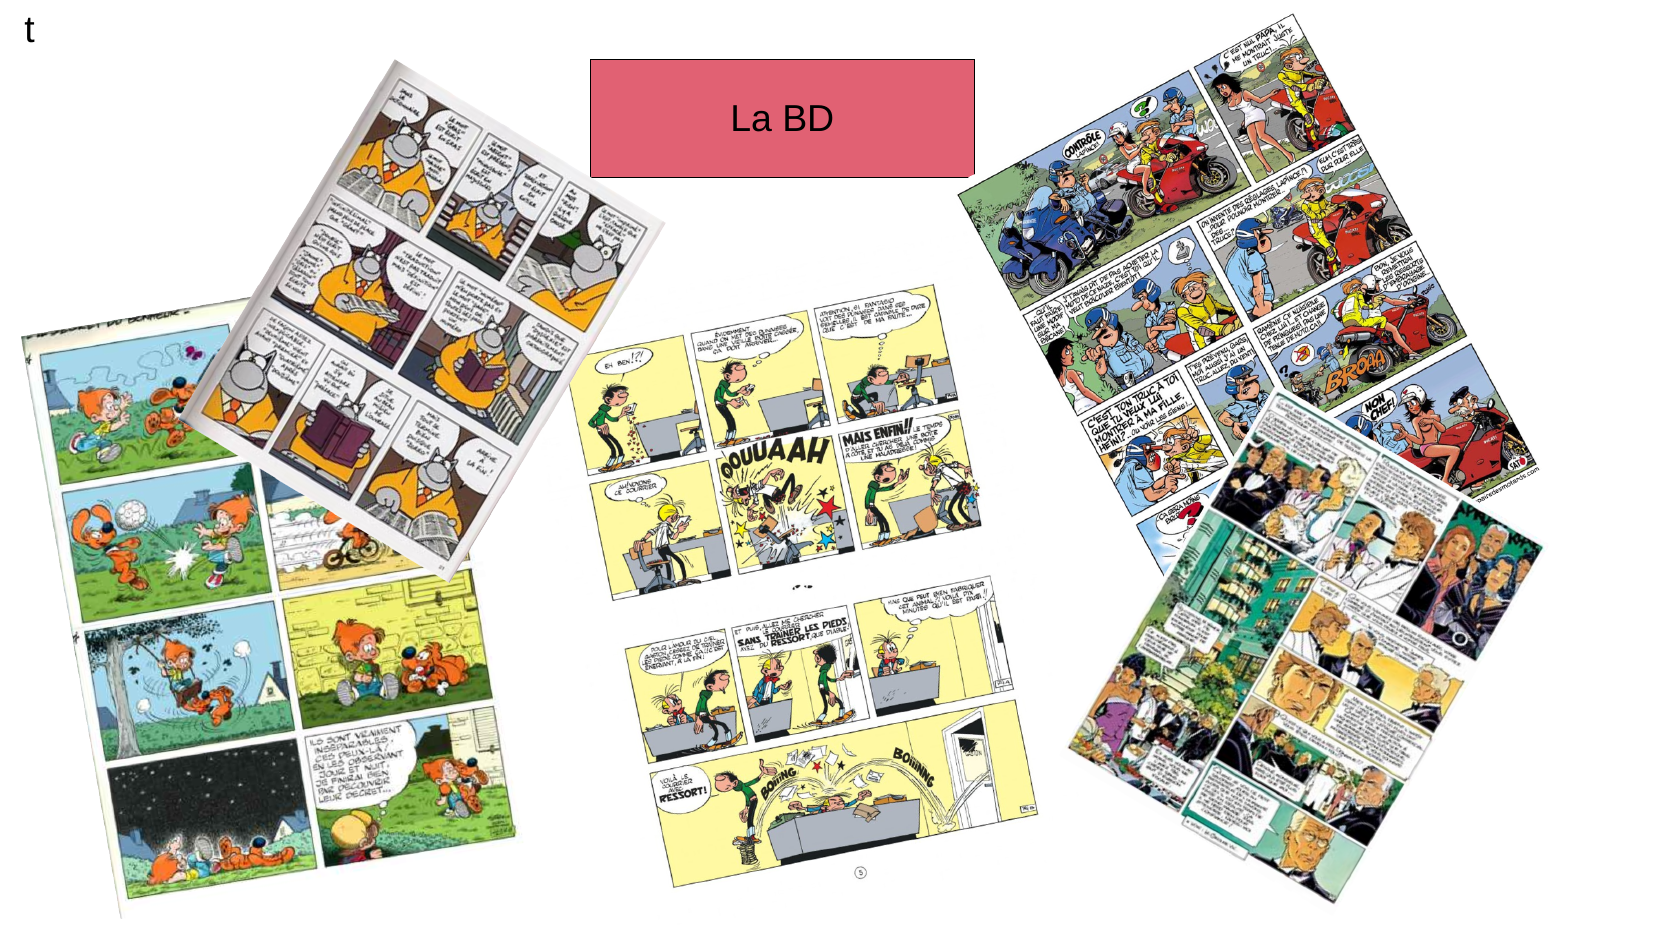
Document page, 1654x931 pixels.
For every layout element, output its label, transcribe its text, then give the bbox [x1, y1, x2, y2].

text_box La BD [590, 59, 975, 178]
picture [20, 0, 1550, 931]
text_box t [0, 0, 60, 60]
